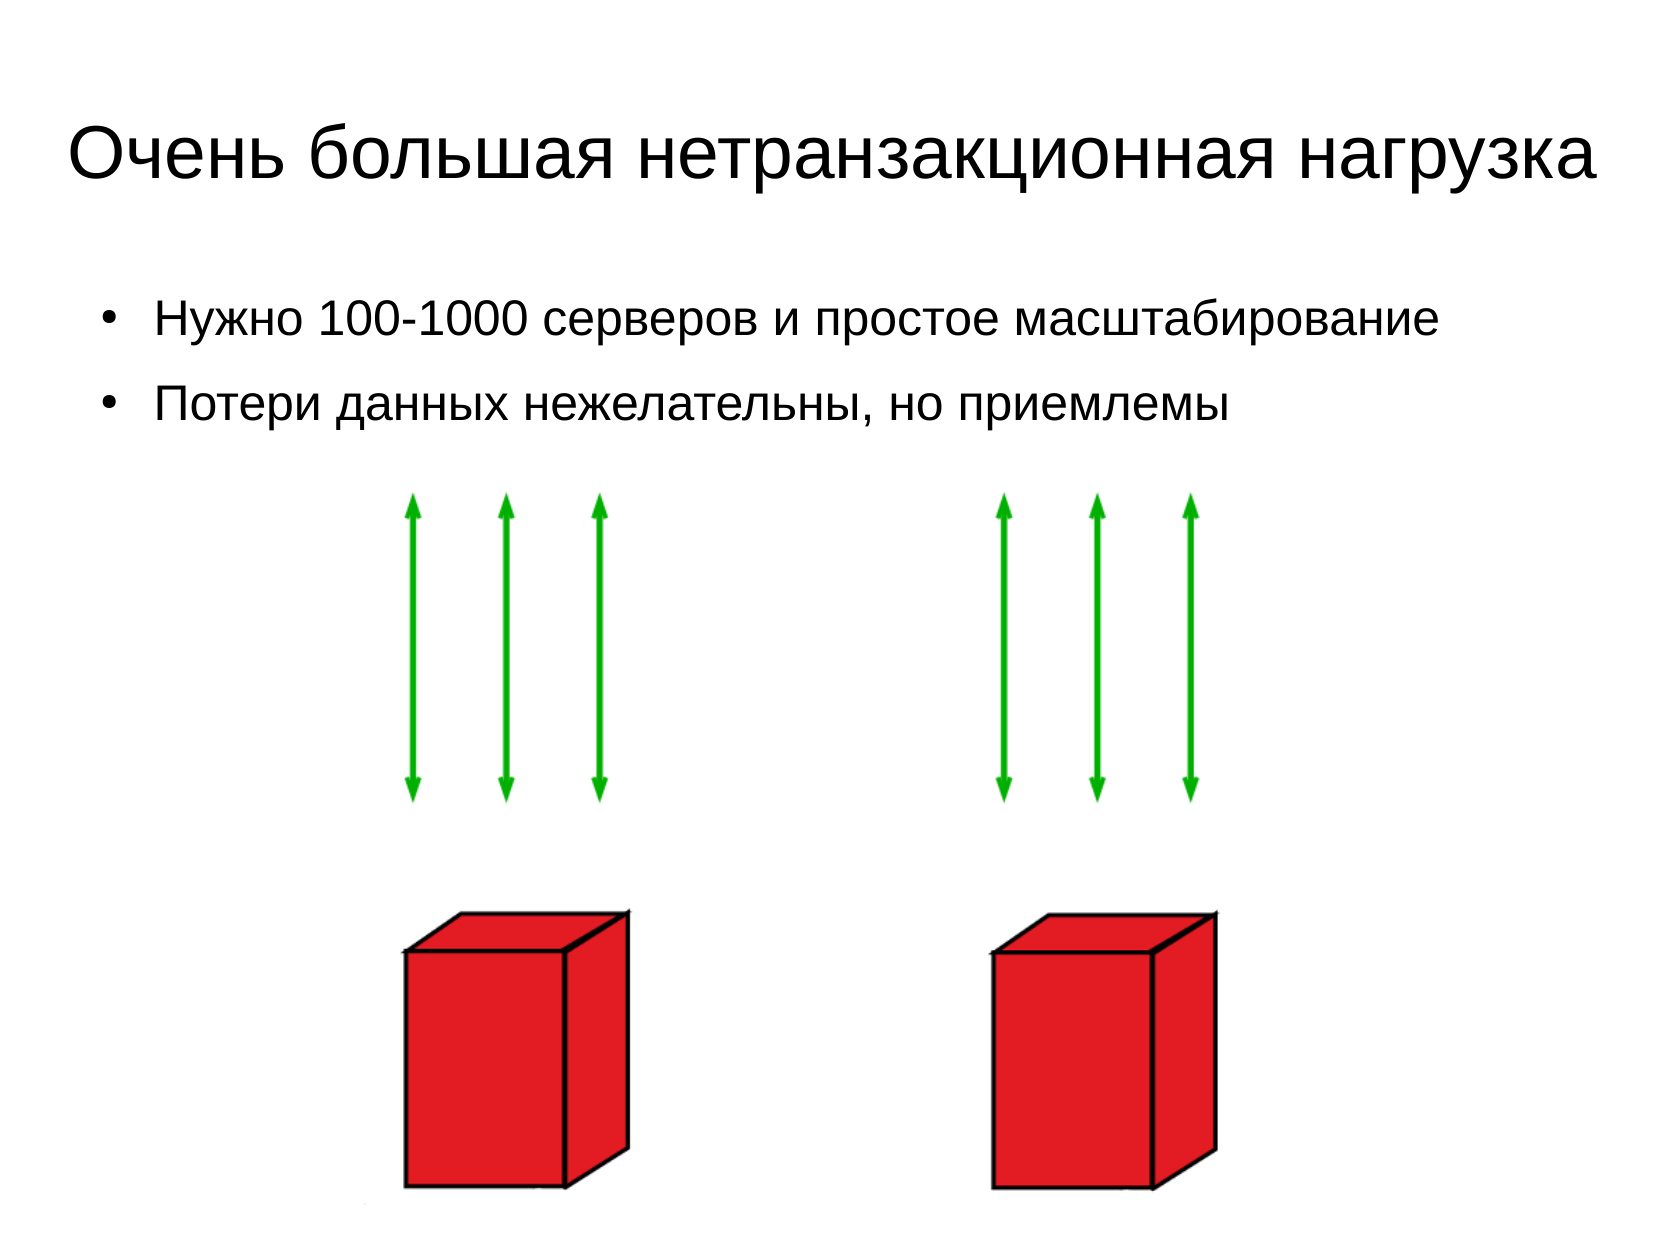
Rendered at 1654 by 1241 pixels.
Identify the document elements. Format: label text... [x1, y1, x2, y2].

list Нужно 100-1000 серверов и простое масштабирование Потери данных нежелательны, но приемлемы [82, 290, 1571, 1109]
title Очень большая нетранзакционная нагрузка [35, 49, 1630, 257]
picture [321, 472, 1264, 1205]
